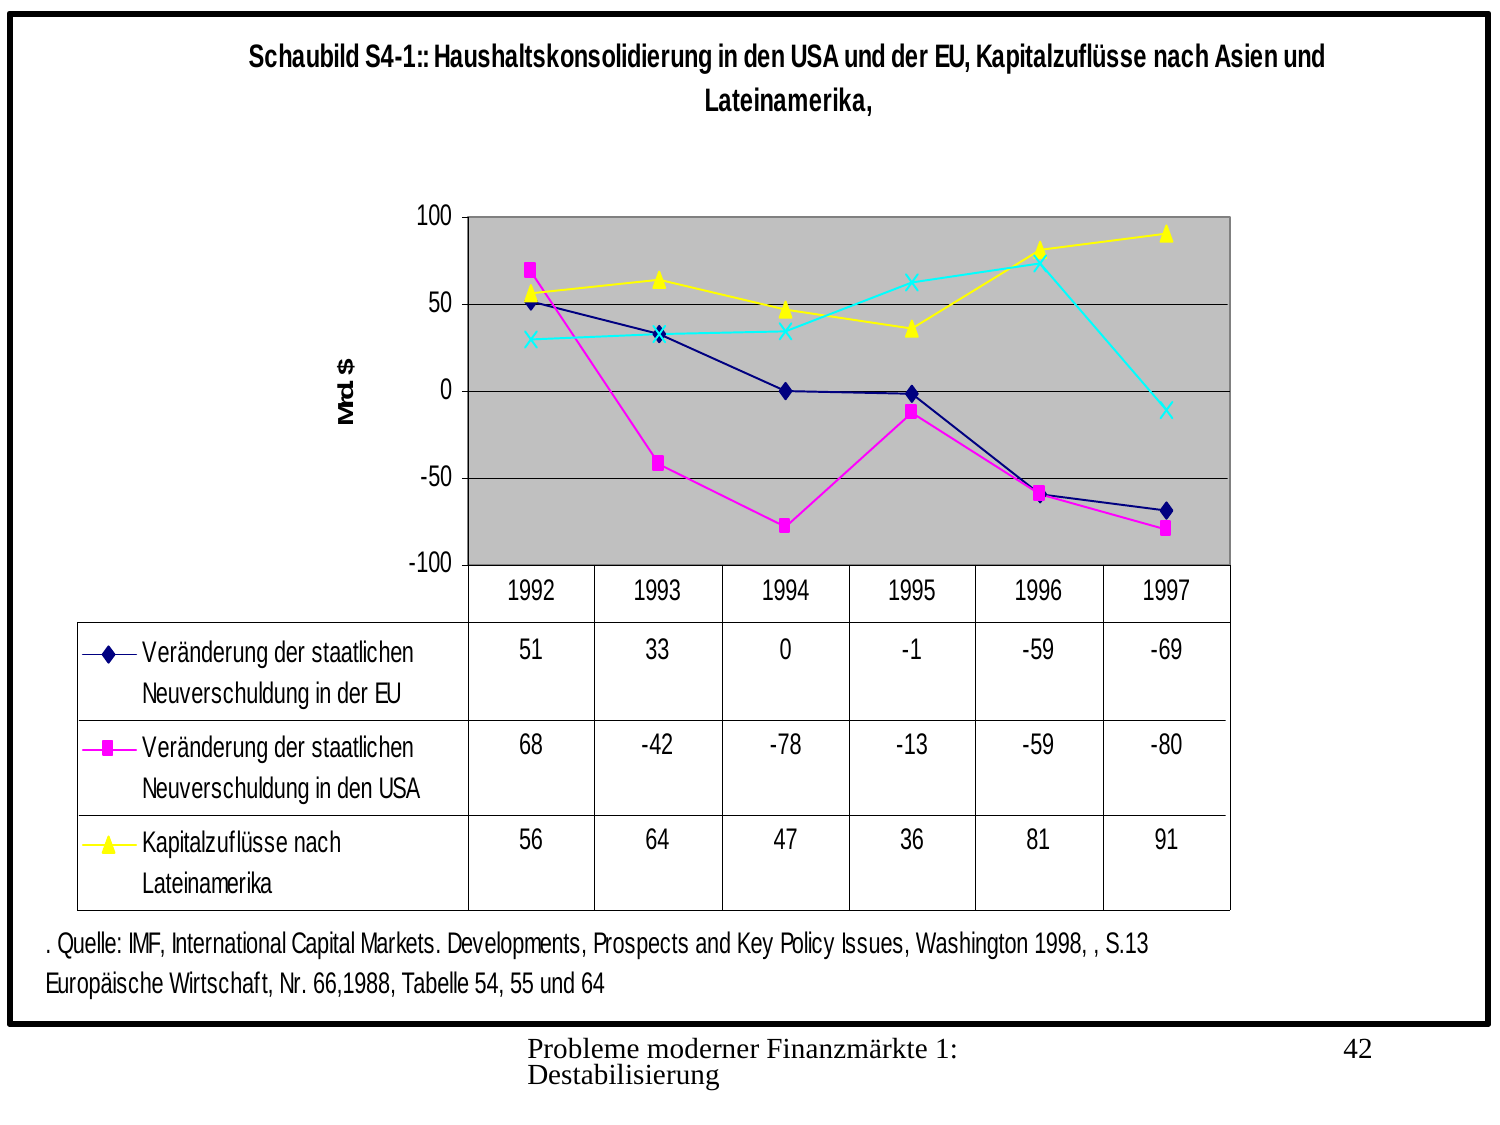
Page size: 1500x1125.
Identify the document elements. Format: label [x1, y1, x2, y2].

chart [0, 0, 1500, 1038]
